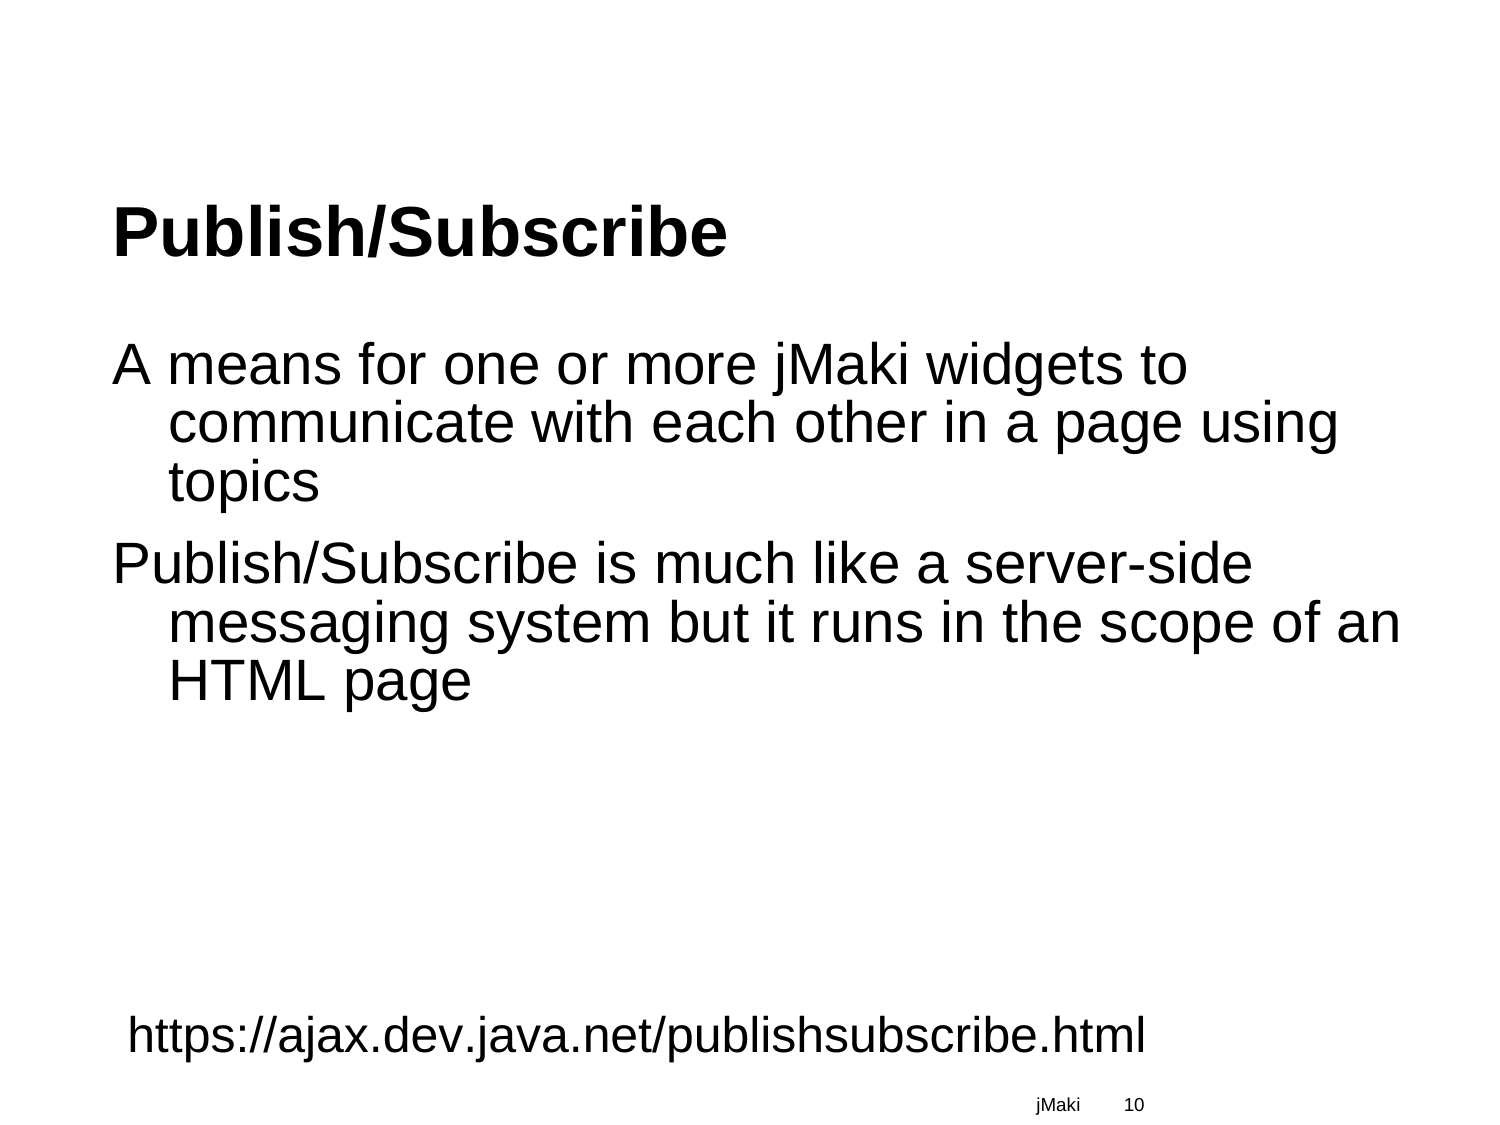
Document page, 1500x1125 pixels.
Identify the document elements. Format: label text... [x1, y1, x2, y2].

list A means for one or more jMaki widgets to communicate with each other in a page using topics Publish/Subscribe is much like a server-side messaging system but it runs in the scope of an HTML page [112, 337, 1426, 1030]
title Publish/Subscribe [112, 119, 1417, 271]
text_box https://ajax.dev.java.net/publishsubscribe.html [112, 1030, 1276, 1070]
